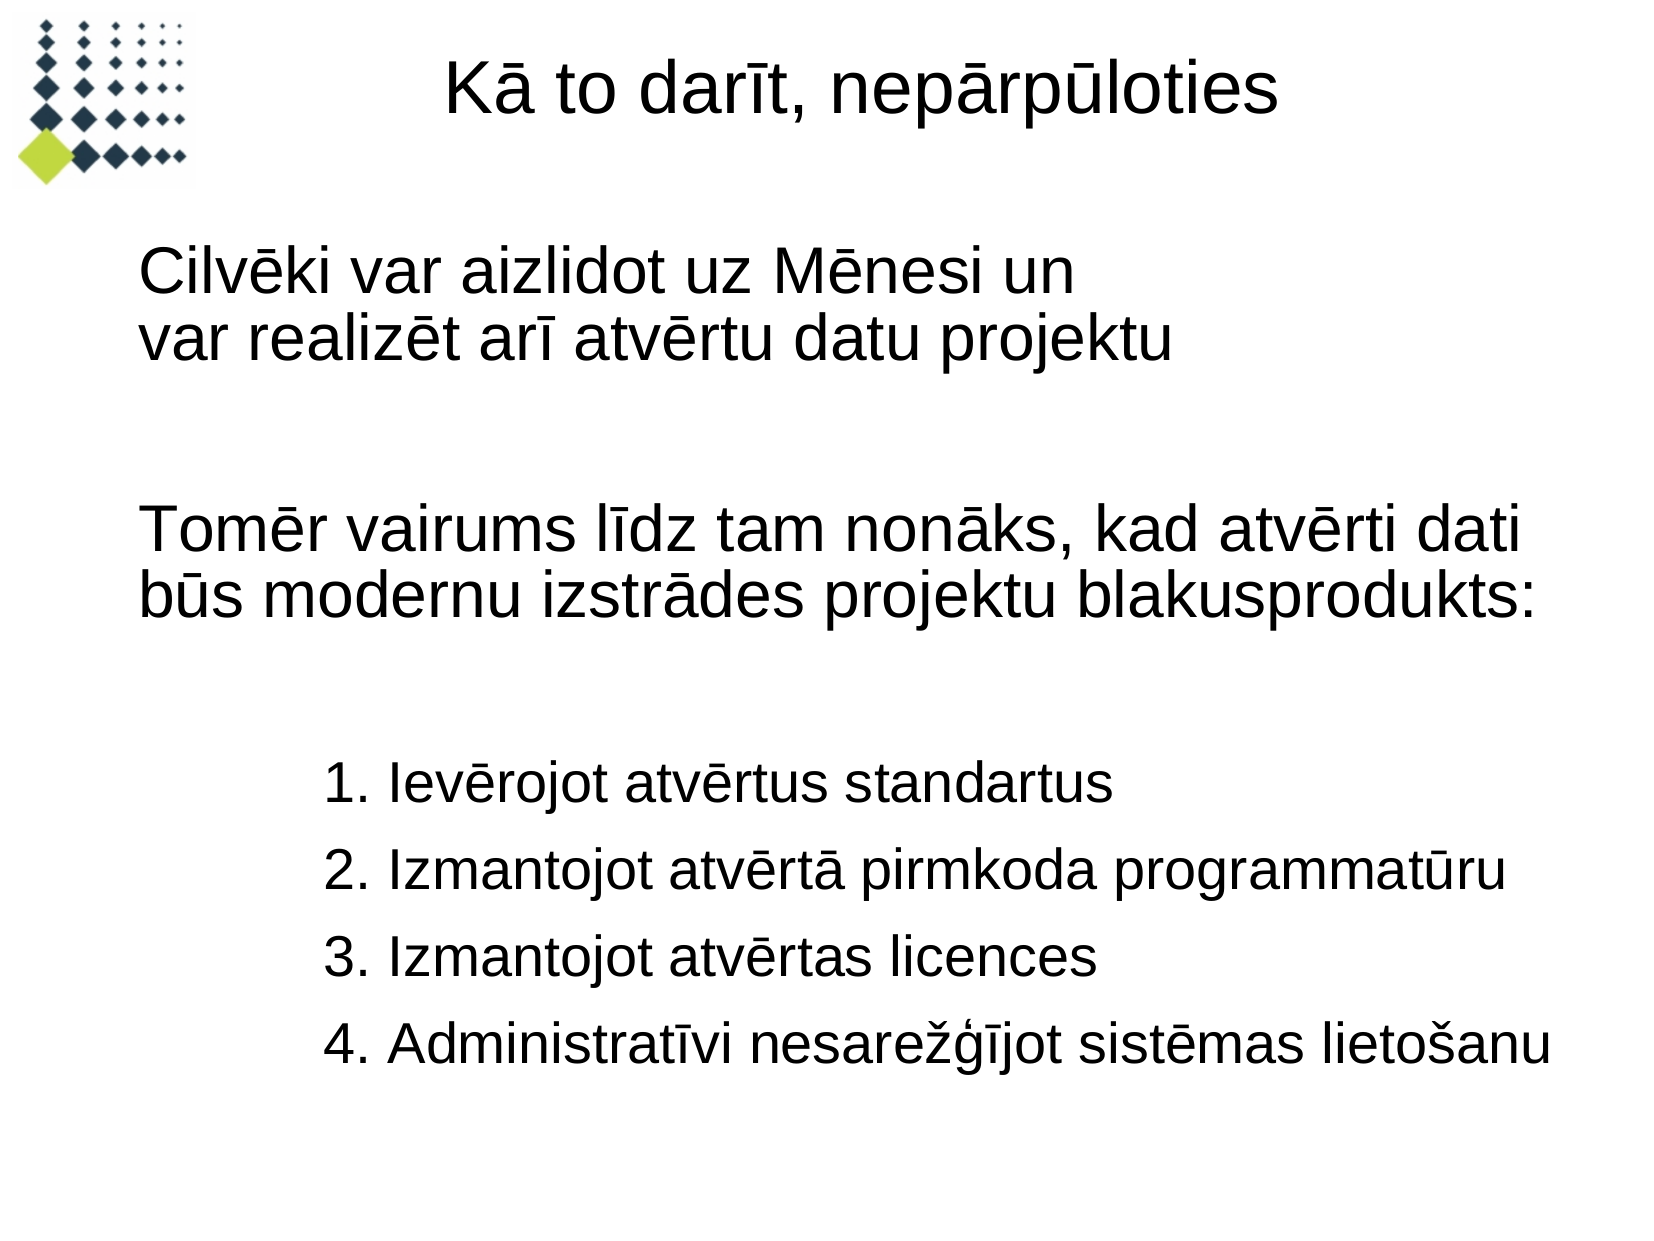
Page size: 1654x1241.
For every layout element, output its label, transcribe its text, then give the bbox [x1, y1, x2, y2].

picture [12, 12, 196, 189]
title Kā to darīt, nepārpūloties [153, 41, 1571, 140]
list Cilvēki var aizlidot uz Mēnesi un var realizēt arī atvērtu datu projektu Tomēr vairums līdz tam nonāks, kad atvērti dati būs modernu izstrādes projektu blakusprodukts: 1. Ievērojot atvērtus standartus 2. Izmantojot atvērtā pirmkoda programmatūru 3. Izmantojot atvērtas licences 4. Administratīvi nesarežģījot sistēmas lietošanu [82, 236, 1569, 1107]
